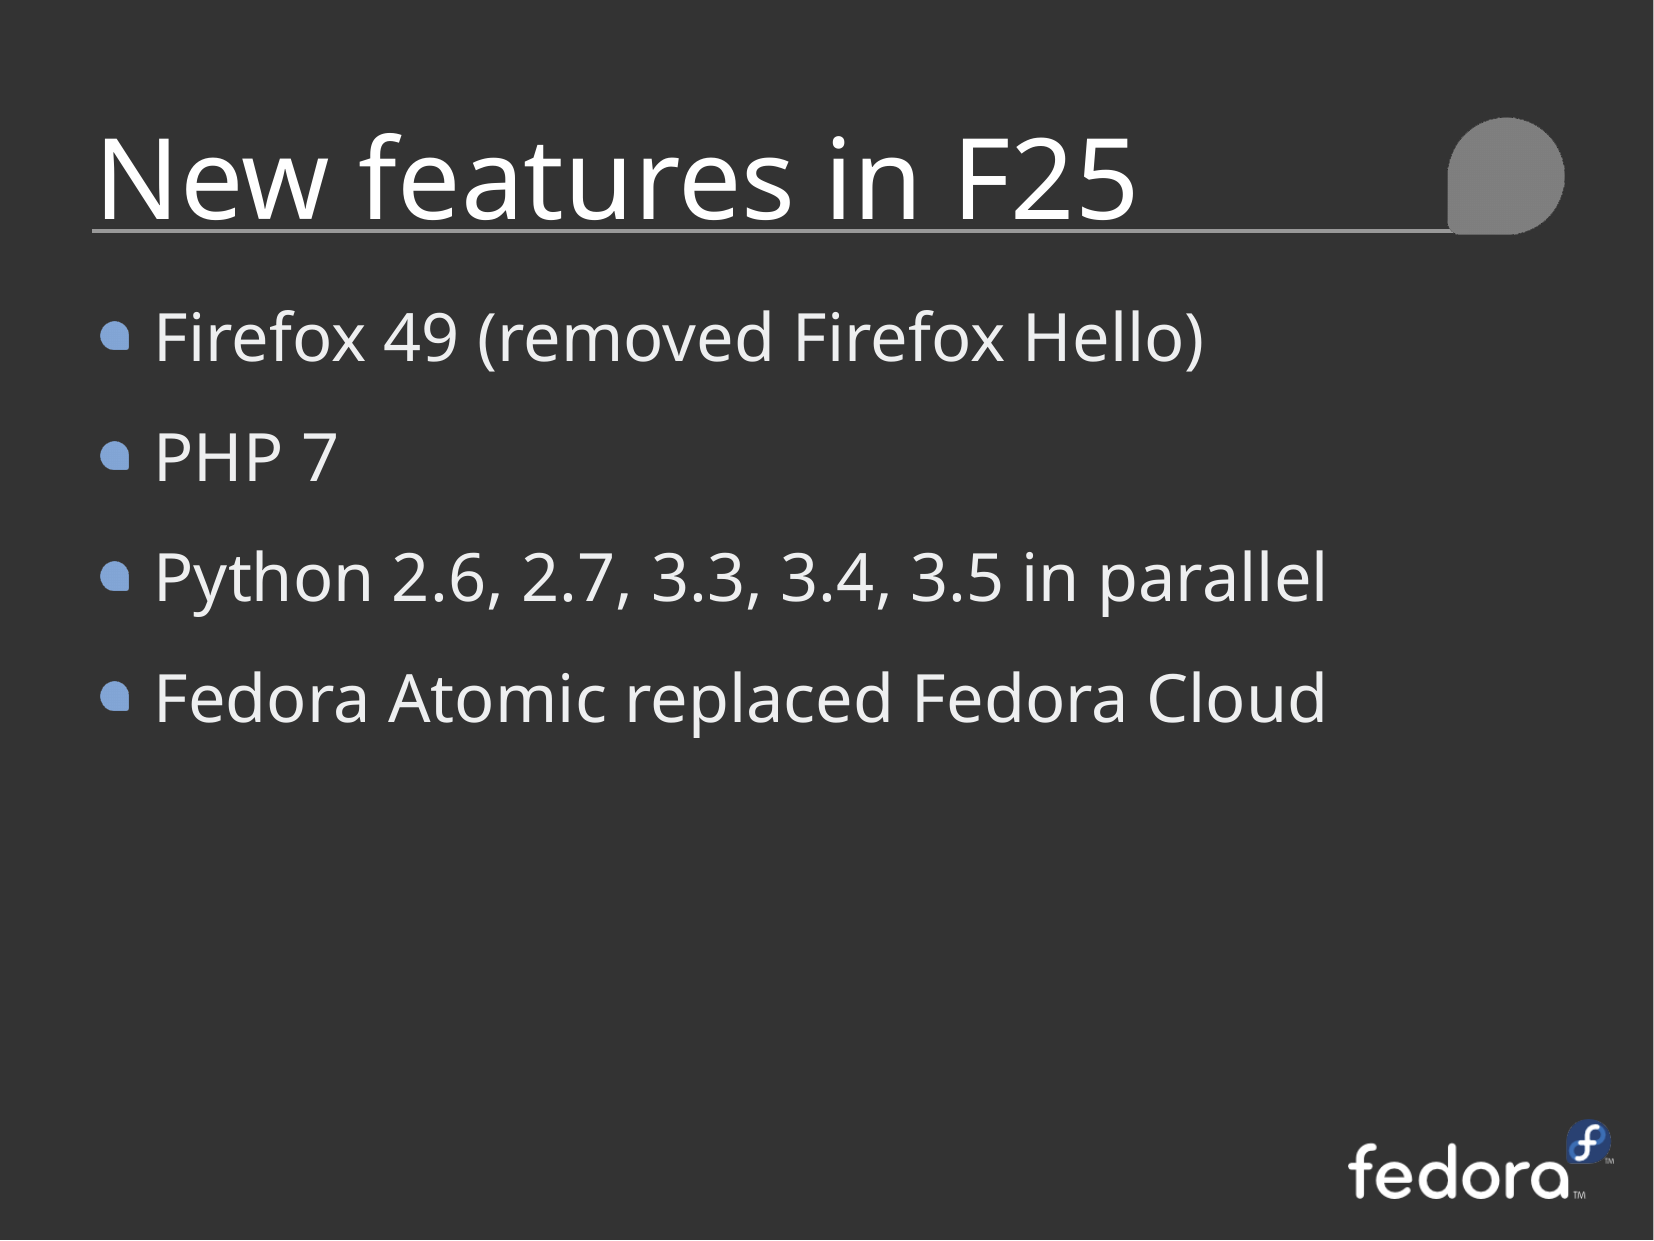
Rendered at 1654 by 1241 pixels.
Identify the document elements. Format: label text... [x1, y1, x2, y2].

list Firefox 49 (removed Firefox Hello) PHP 7 Python 2.6, 2.7, 3.3, 3.4, 3.5 in parallel Fedora Atomic replaced Fedora Cloud [82, 290, 1571, 1094]
title New features in F25 [94, 100, 1426, 251]
picture [1348, 1119, 1614, 1199]
picture [1447, 117, 1565, 235]
